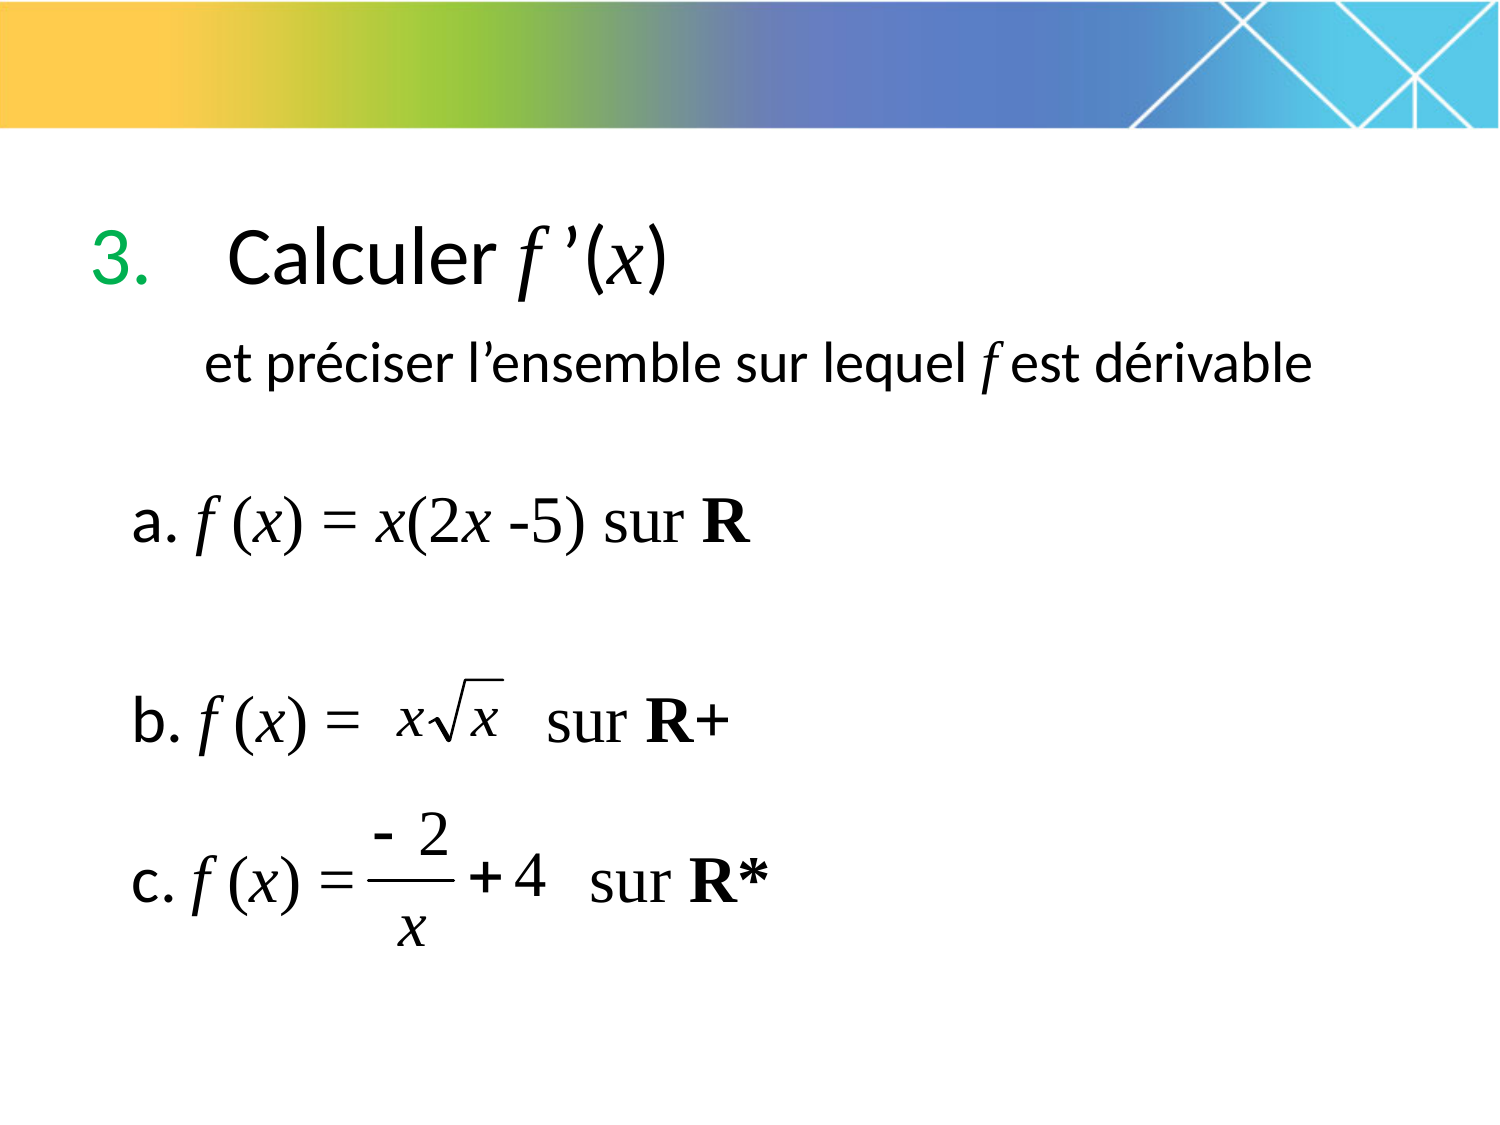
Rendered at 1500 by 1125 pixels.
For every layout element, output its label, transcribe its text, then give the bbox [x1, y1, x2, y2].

text_box et préciser l’ensemble sur lequel f est dérivable [189, 316, 1329, 402]
picture [0, 0, 1500, 130]
text_box Calculer f ’(x) [74, 163, 1500, 338]
chart [357, 794, 557, 962]
chart [384, 667, 514, 756]
text_box a. f (x) = x(2x -5) sur R b. f (x) = sur R+ c. f (x) = sur R* [117, 468, 997, 924]
